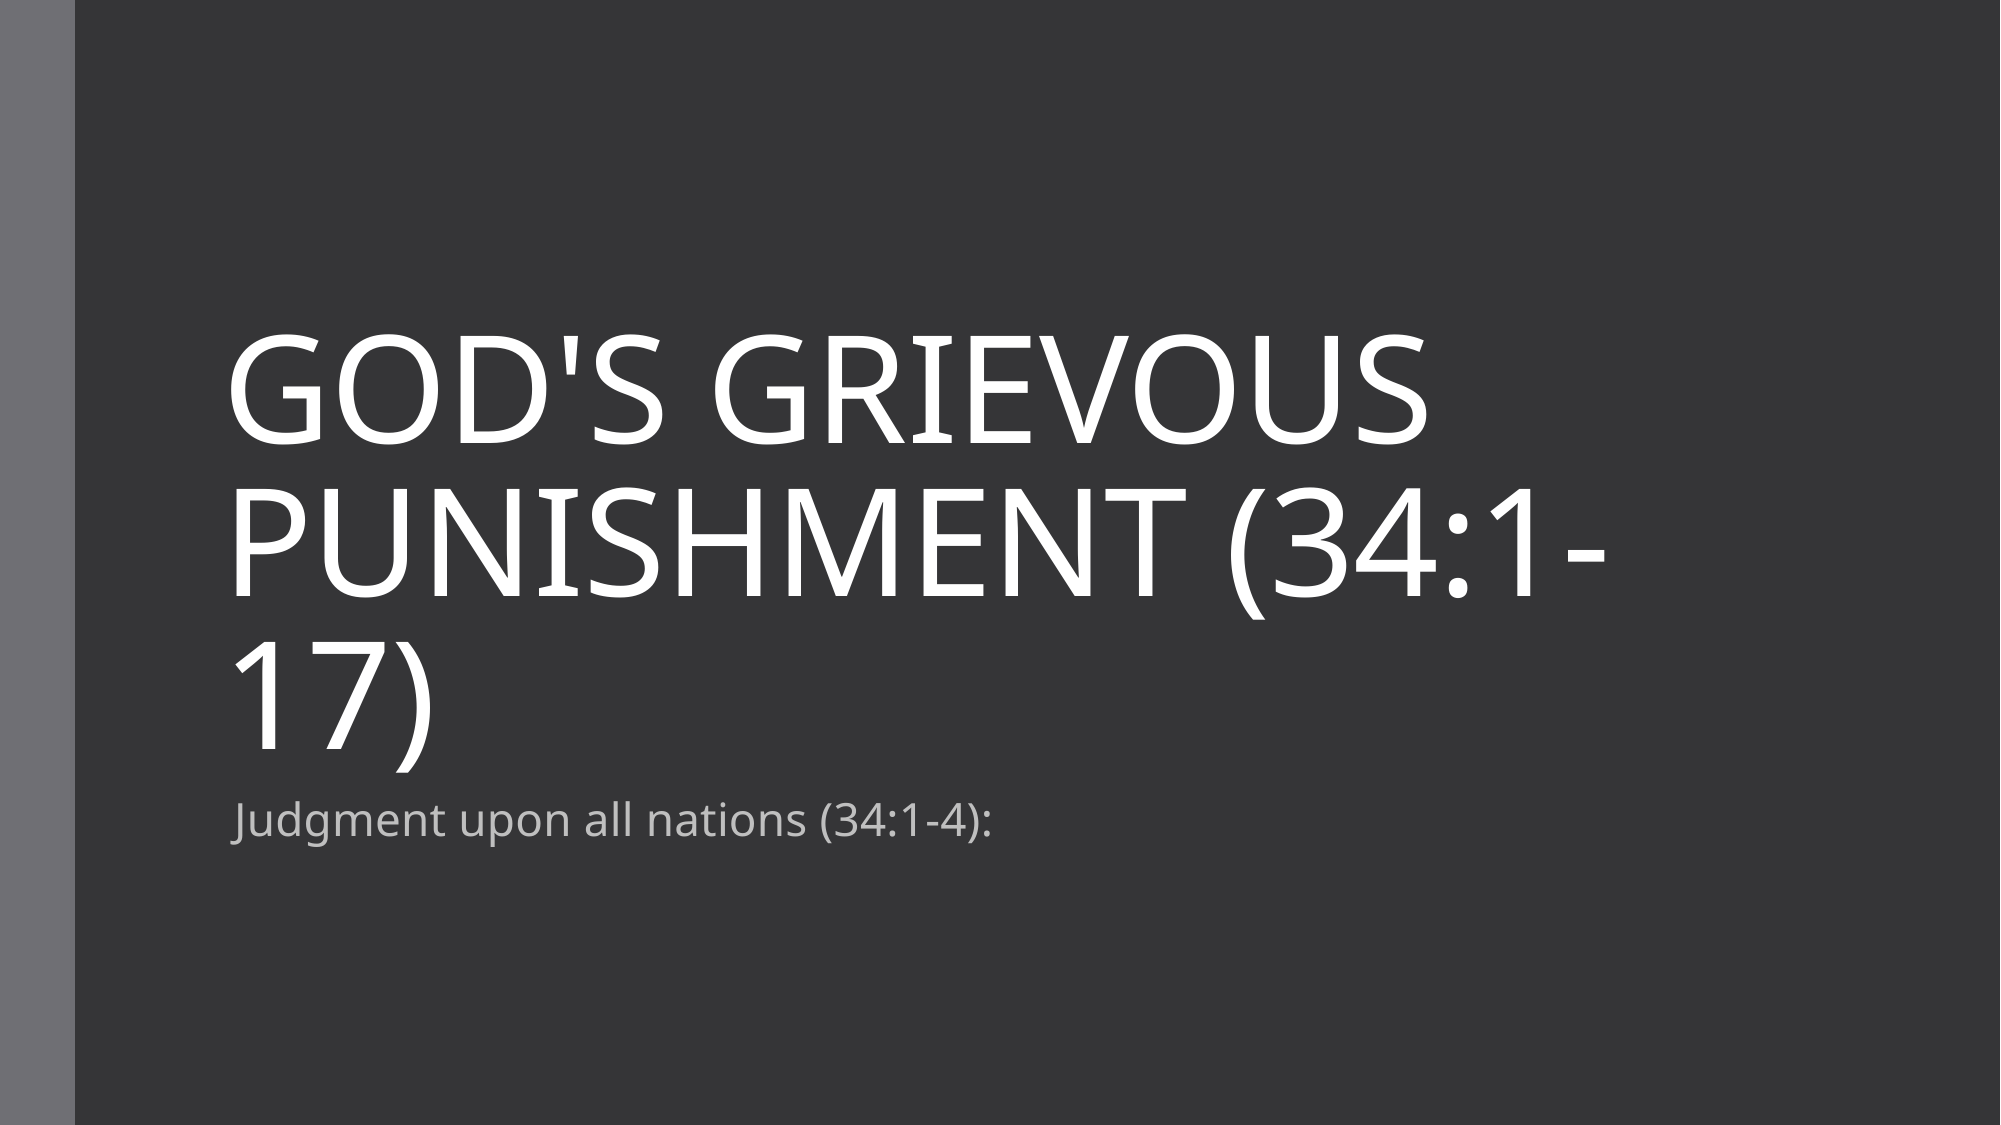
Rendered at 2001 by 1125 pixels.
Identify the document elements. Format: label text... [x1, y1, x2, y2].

subtitle Judgment upon all nations (34:1-4): [206, 787, 1752, 1066]
title GOD'S GRIEVOUS PUNISHMENT (34:1-17) [206, 124, 1752, 787]
